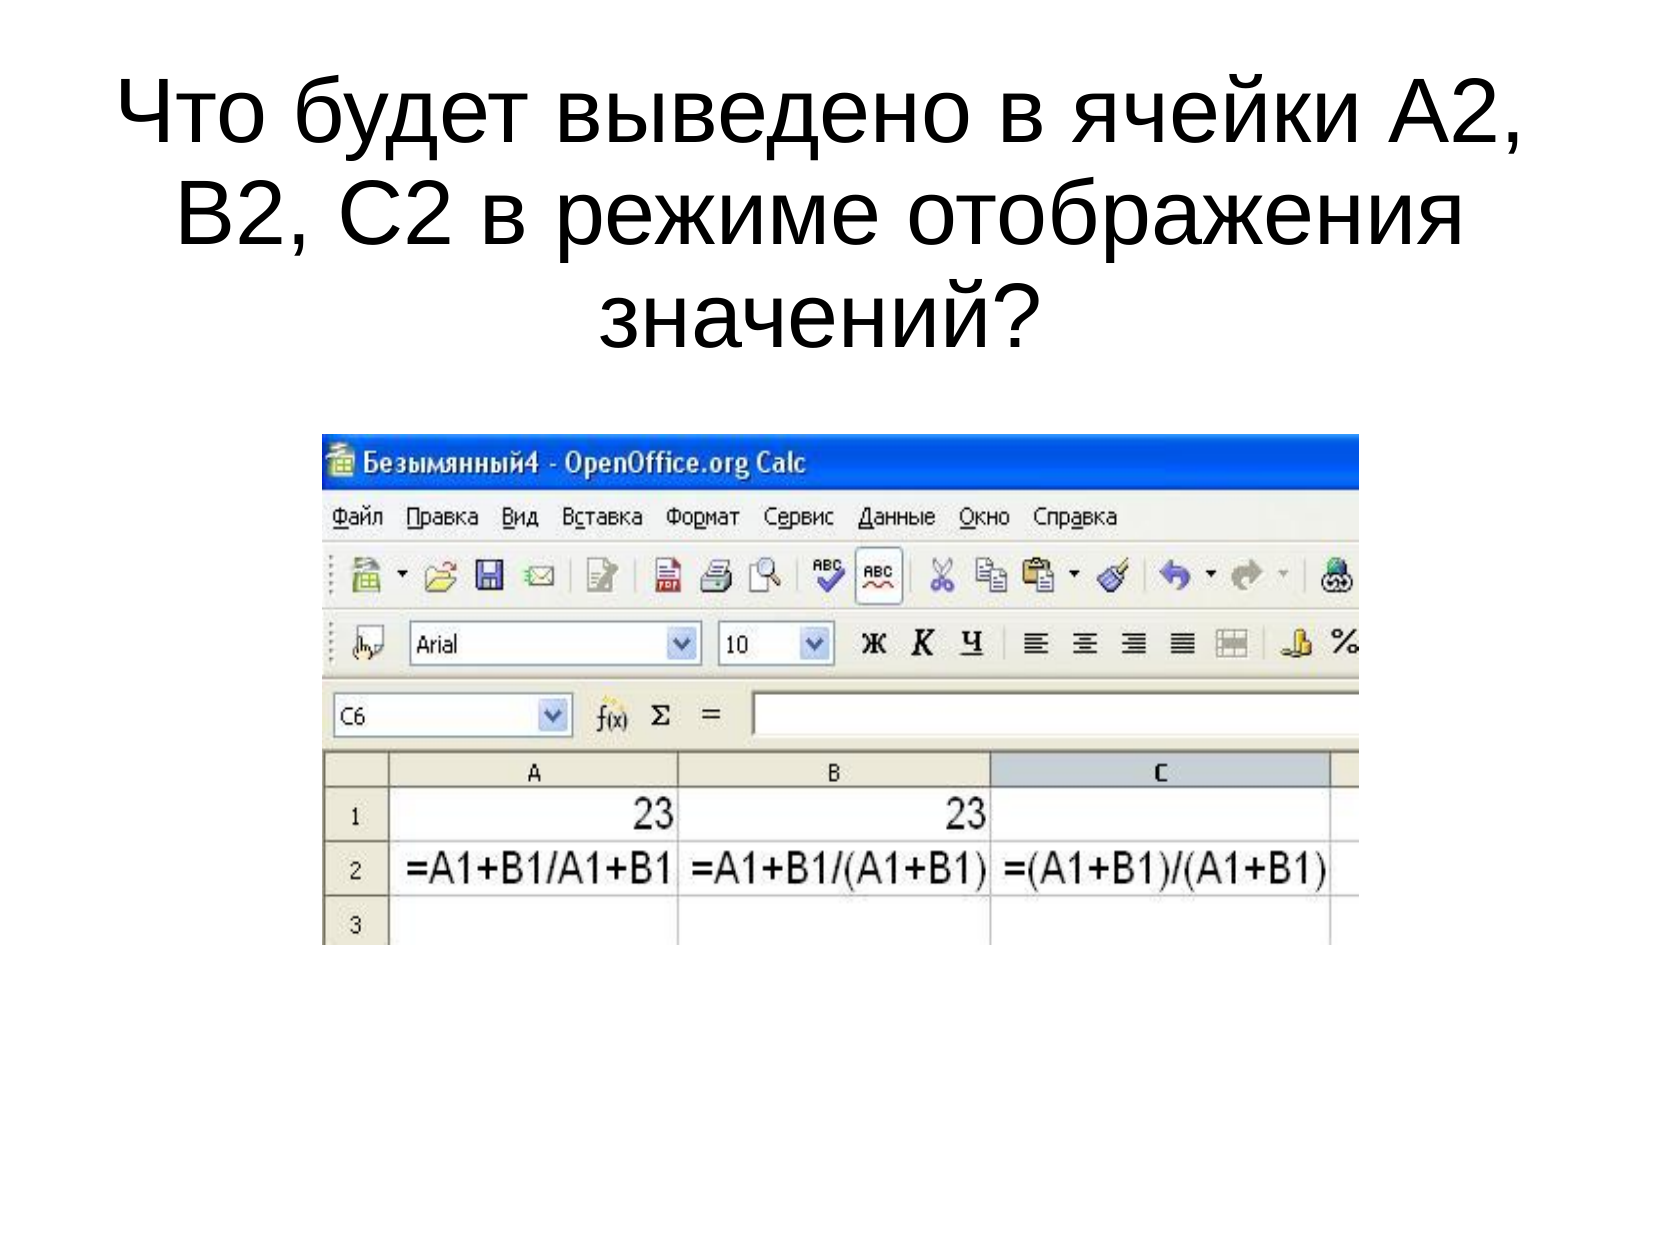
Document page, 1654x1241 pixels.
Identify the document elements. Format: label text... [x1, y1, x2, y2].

title Что будет выведено в ячейки А2, В2, С2 в режиме отображения значений? [76, 59, 1565, 367]
picture [322, 434, 1359, 945]
